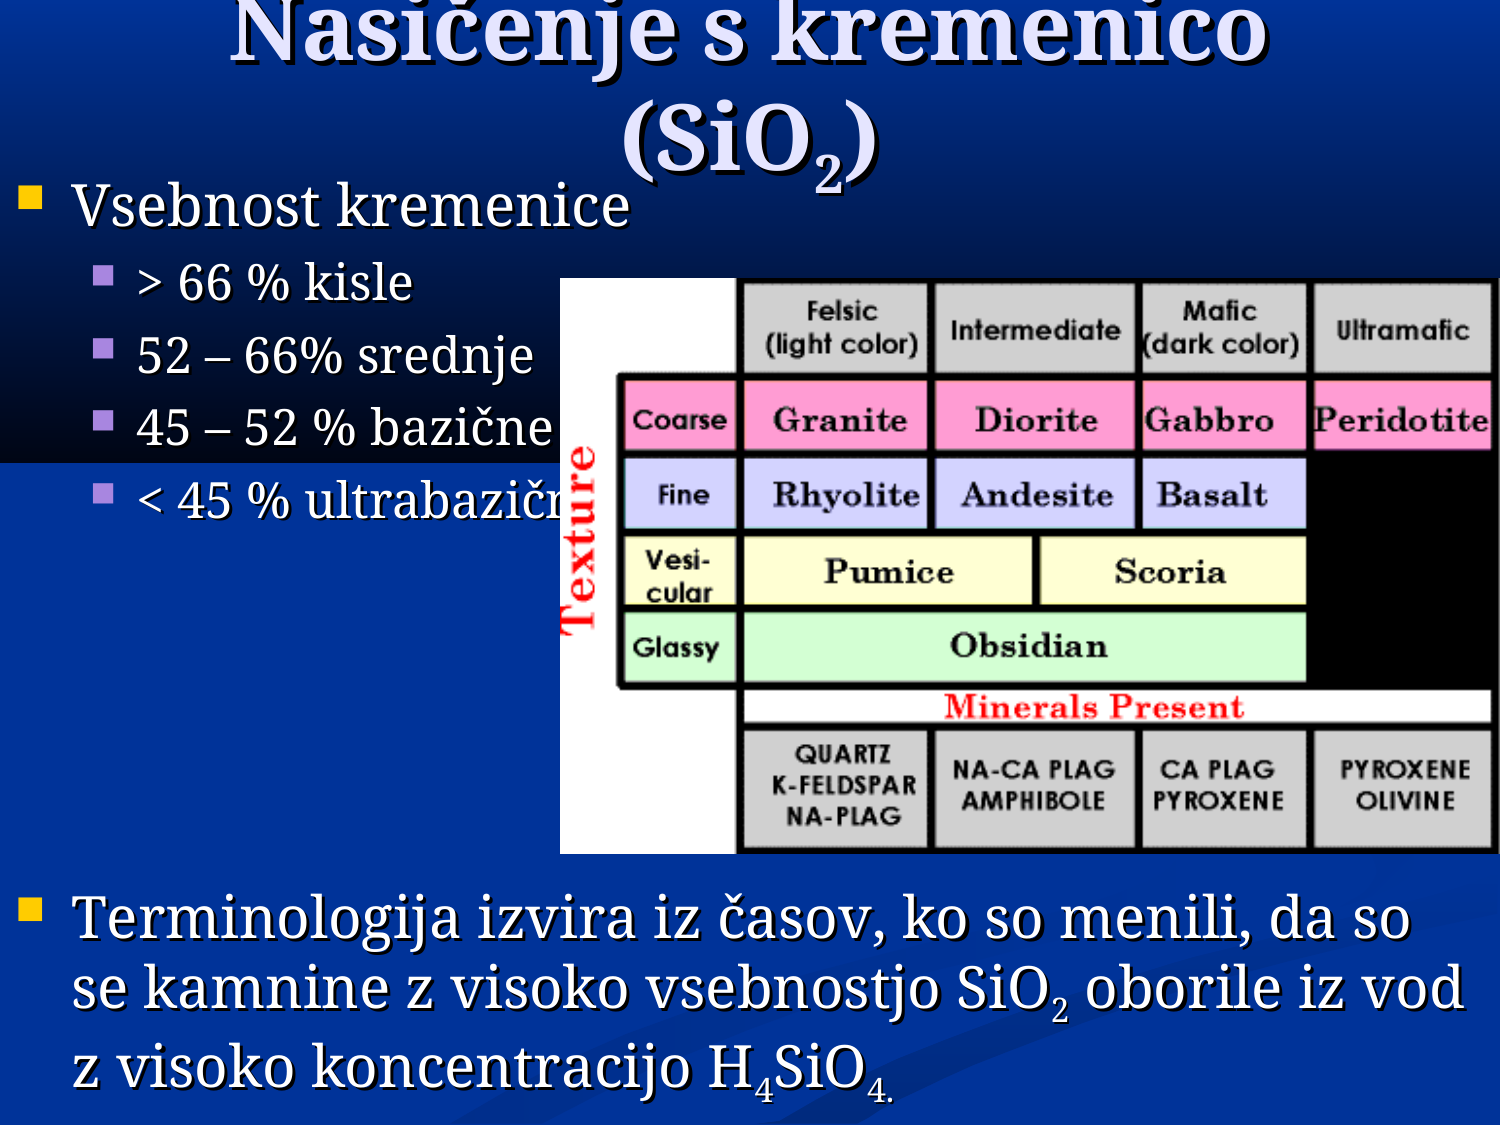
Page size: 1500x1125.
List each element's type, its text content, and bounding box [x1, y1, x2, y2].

picture [560, 278, 1500, 854]
list Vsebnost kremenice > 66 % kisle 52 – 66% srednje 45 – 52 % bazične < 45 % ultrabazične Terminologija izvira iz časov, ko so menili, da so se kamnine z visoko vsebnostjo SiO2 oborile iz vod z visoko koncentracijo H4SiO4. [0, 160, 1500, 1125]
title Nasičenje s kremenico (SiO2) [75, 0, 1426, 160]
